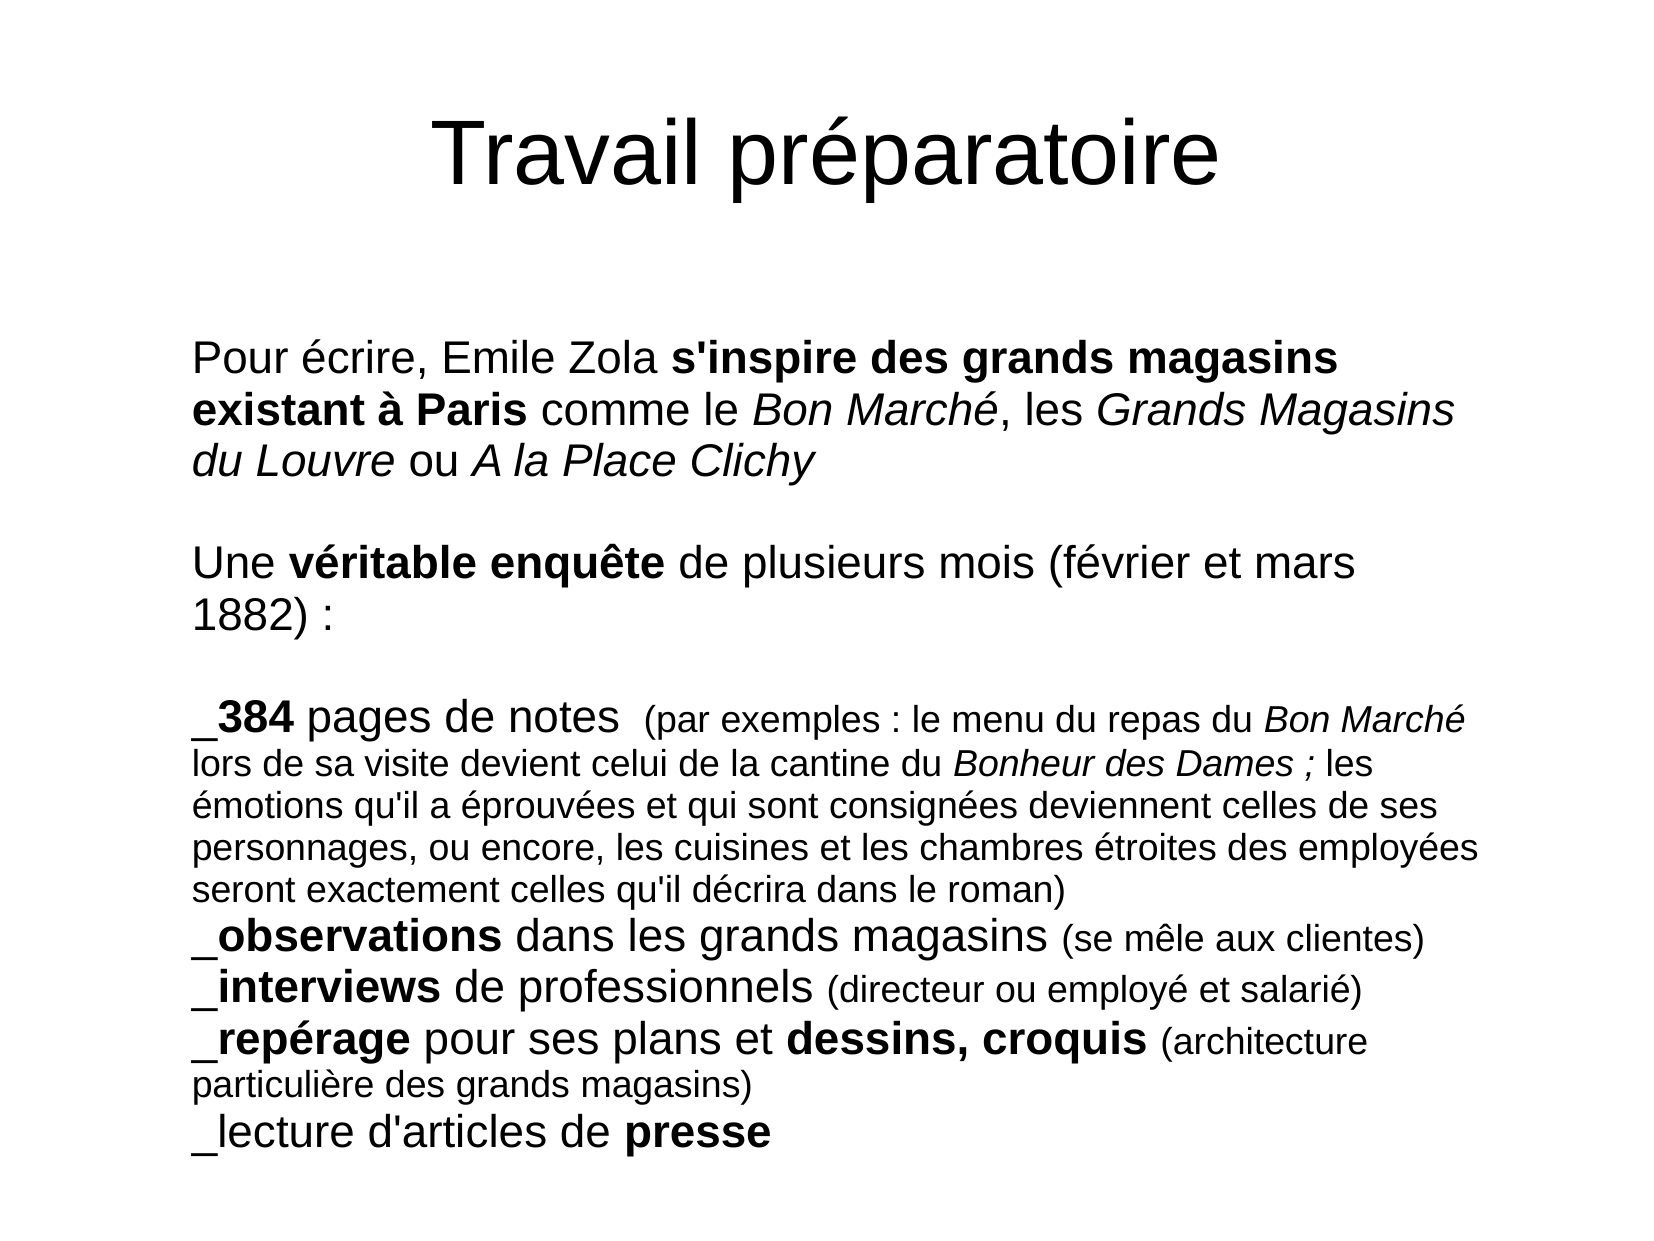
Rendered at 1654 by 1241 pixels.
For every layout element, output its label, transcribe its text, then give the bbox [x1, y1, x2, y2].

text_box Pour écrire, Emile Zola s'inspire des grands magasins existant à Paris comme le Bon Marché, les Grands Magasins du Louvre ou A la Place Clichy Une véritable enquête de plusieurs mois (février et mars 1882) : _384 pages de notes (par exemples : le menu du repas du Bon Marché lors de sa visite devient celui de la cantine du Bonheur des Dames ; les émotions qu'il a éprouvées et qui sont consignées deviennent celles de ses personnages, ou encore, les cuisines et les chambres étroites des employées seront exactement celles qu'il décrira dans le roman) _observations dans les grands magasins (se mêle aux clientes) _interviews de professionnels (directeur ou employé et salarié) _repérage pour ses plans et dessins, croquis (architecture particulière des grands magasins) _lecture d'articles de presse [177, 324, 1506, 1174]
title Travail préparatoire [82, 49, 1571, 257]
